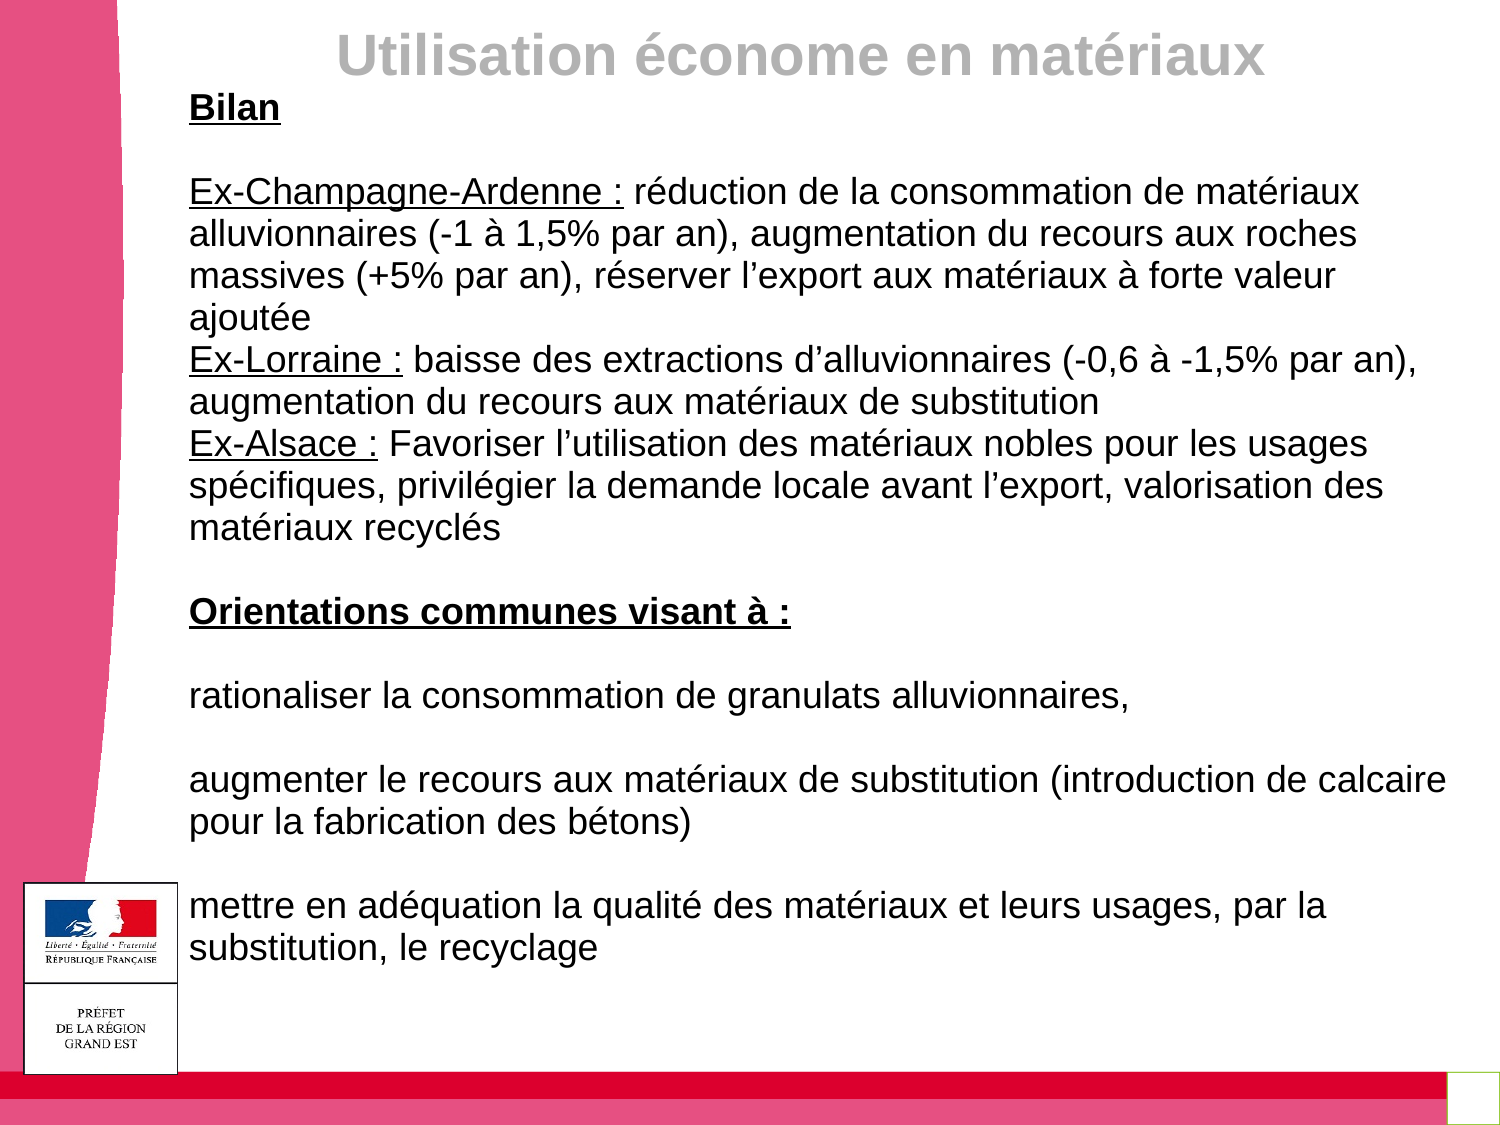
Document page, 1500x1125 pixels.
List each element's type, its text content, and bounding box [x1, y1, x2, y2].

picture [0, 0, 1500, 1125]
title Utilisation économe en matériaux [102, 11, 1500, 99]
title Bilan Ex-Champagne-Ardenne : réduction de la consommation de matériaux alluvionnaires (-1 à 1,5% par an), augmentation du recours aux roches massives (+5% par an), réserver l’export aux matériaux à forte valeur ajoutée Ex-Lorraine : baisse des extractions d’alluvionnaires (-0,6 à -1,5% par an), augmentation du recours aux matériaux de substitution Ex-Alsace : Favoriser l’utilisation des matériaux nobles pour les usages spécifiques, privilégier la demande locale avant l’export, valorisation des matériaux recyclés Orientations communes visant à : rationaliser la consommation de granulats alluvionnaires, augmenter le recours aux matériaux de substitution (introduction de calcaire pour la fabrication des bétons) mettre en adéquation la qualité des matériaux et leurs usages, par la substitution, le recyclage [188, 86, 1465, 969]
